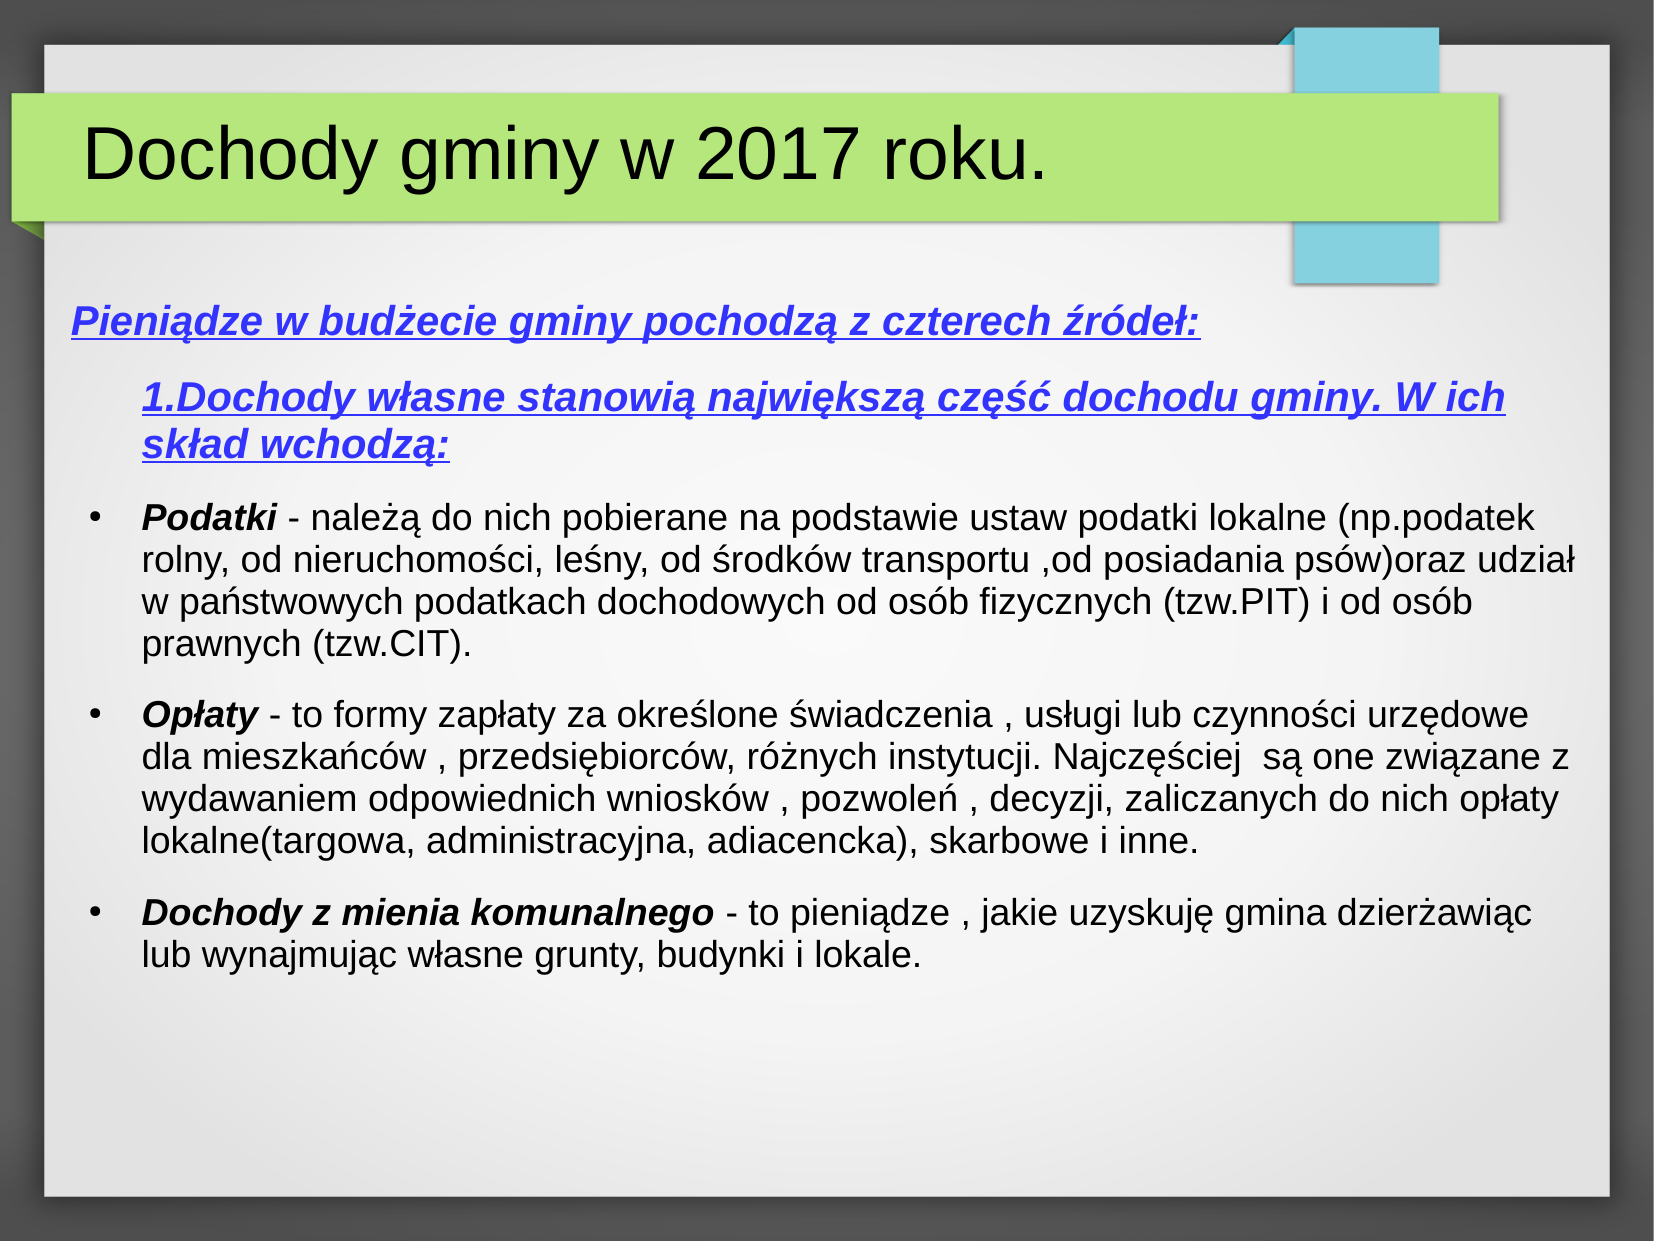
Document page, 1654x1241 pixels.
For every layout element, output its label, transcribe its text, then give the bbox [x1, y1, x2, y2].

title Dochody gminy w 2017 roku. [82, 94, 1264, 213]
list Pieniądze w budżecie gminy pochodzą z czterech źródeł: 1.Dochody własne stanowią największą część dochodu gminy. W ich skład wchodzą: Podatki - należą do nich pobierane na podstawie ustaw podatki lokalne (np.podatek rolny, od nieruchomości, leśny, od środków transportu ,od posiadania psów)oraz udział w państwowych podatkach dochodowych od osób fizycznych (tzw.PIT) i od osób prawnych (tzw.CIT). Opłaty - to formy zapłaty za określone świadczenia , usługi lub czynności urzędowe dla mieszkańców , przedsiębiorców, różnych instytucji. Najczęściej są one związane z wydawaniem odpowiednich wniosków , pozwoleń , decyzji, zaliczanych do nich opłaty lokalne(targowa, administracyjna, adiacencka), skarbowe i inne. Dochody z mienia komunalnego - to pieniądze , jakie uzyskuję gmina dzierżawiąc lub wynajmując własne grunty, budynki i lokale. [70, 297, 1583, 1063]
picture [0, 0, 1654, 1241]
